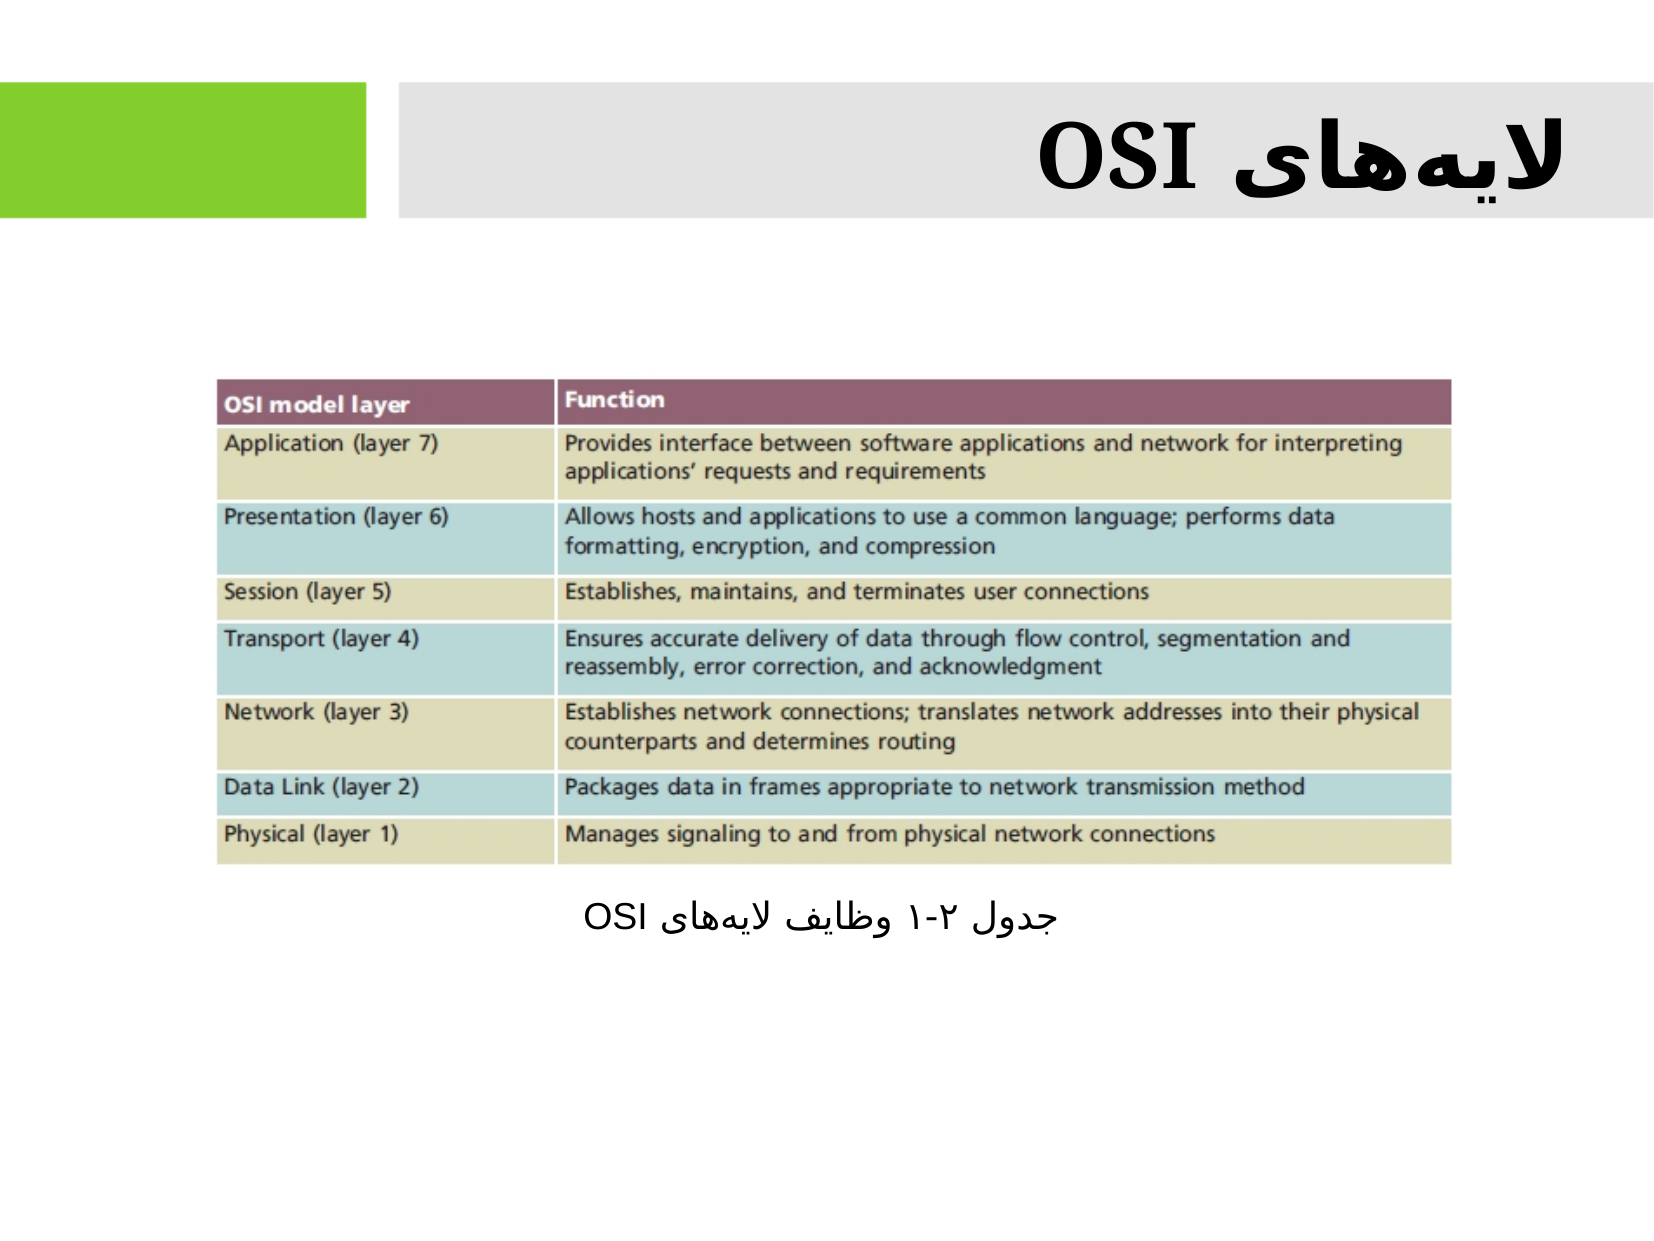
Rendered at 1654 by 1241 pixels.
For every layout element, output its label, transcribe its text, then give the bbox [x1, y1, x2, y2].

picture [0, 0, 1654, 1241]
text_box جدول ۲-۱ وظایف لایه‌های OSI [457, 884, 1221, 945]
title لایه‌های OSI [82, 49, 1571, 257]
